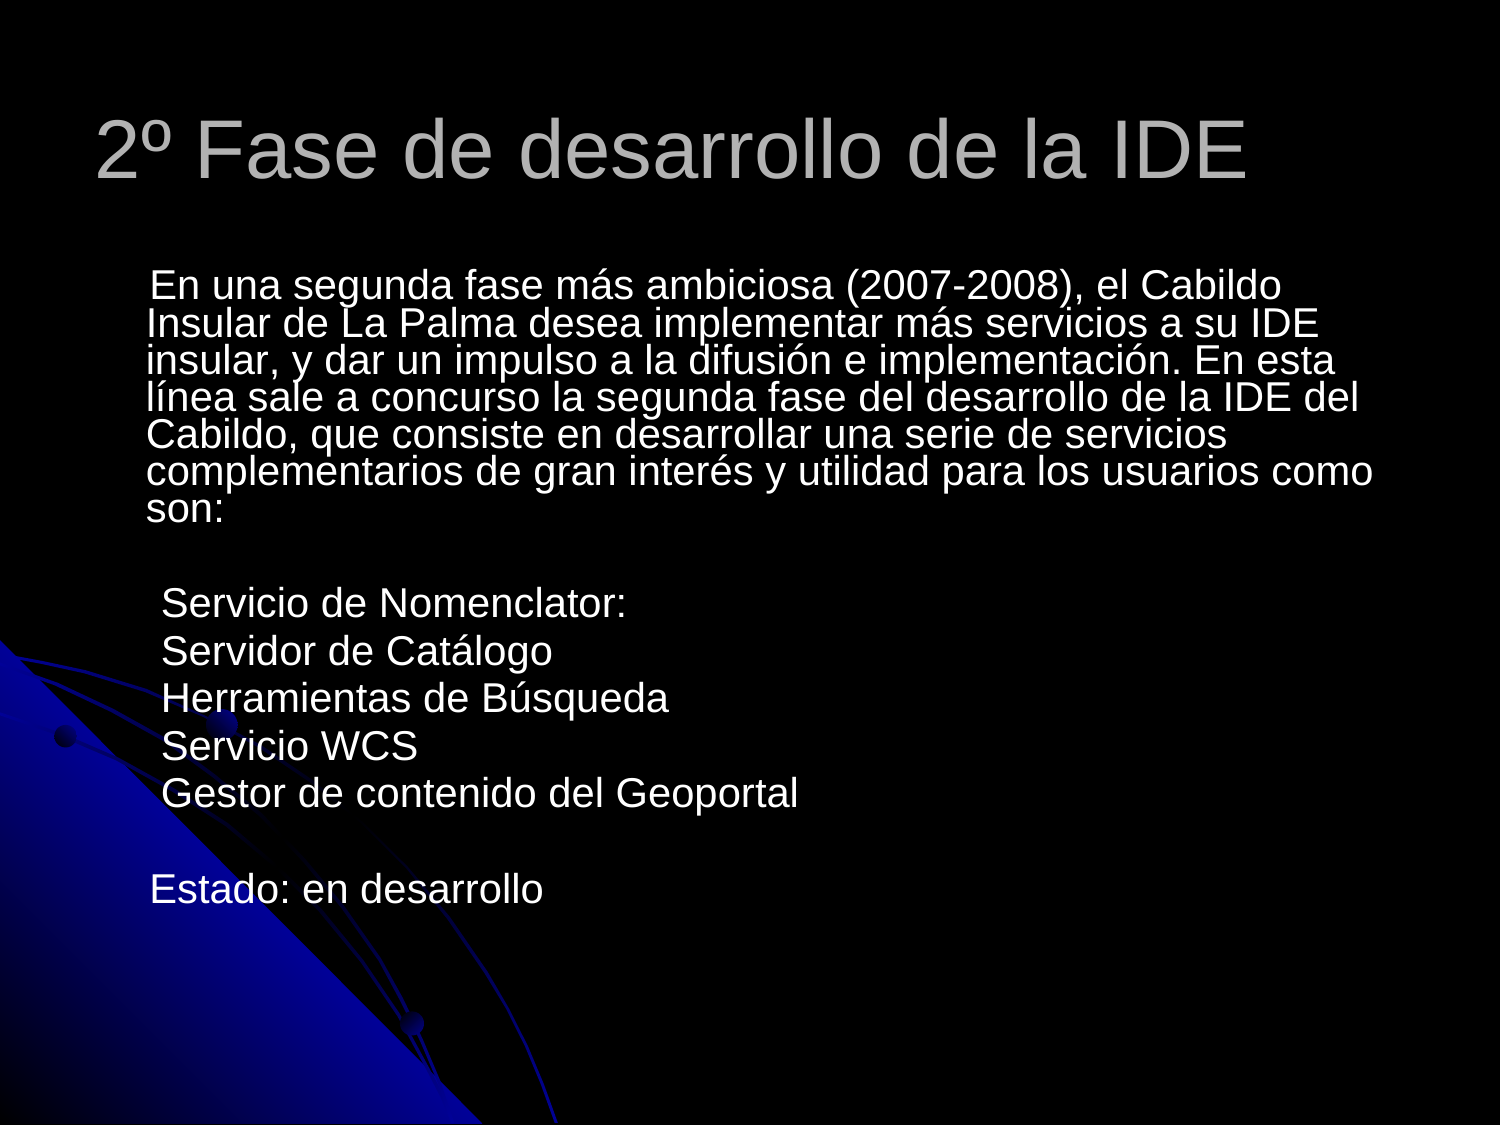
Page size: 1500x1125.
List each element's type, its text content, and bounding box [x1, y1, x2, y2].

title 2º Fase de desarrollo de la IDE [75, 56, 1270, 244]
list En una segunda fase más ambiciosa (2007-2008), el Cabildo Insular de La Palma desea implementar más servicios a su IDE insular, y dar un impulso a la difusión e implementación. En esta línea sale a concurso la segunda fase del desarrollo de la IDE del Cabildo, que consiste en desarrollar una serie de servicios complementarios de gran interés y utilidad para los usuarios como son: Servicio de Nomenclator: Servidor de Catálogo Herramientas de Búsqueda Servicio WCS Gestor de contenido del Geoportal Estado: en desarrollo [75, 262, 1426, 1012]
